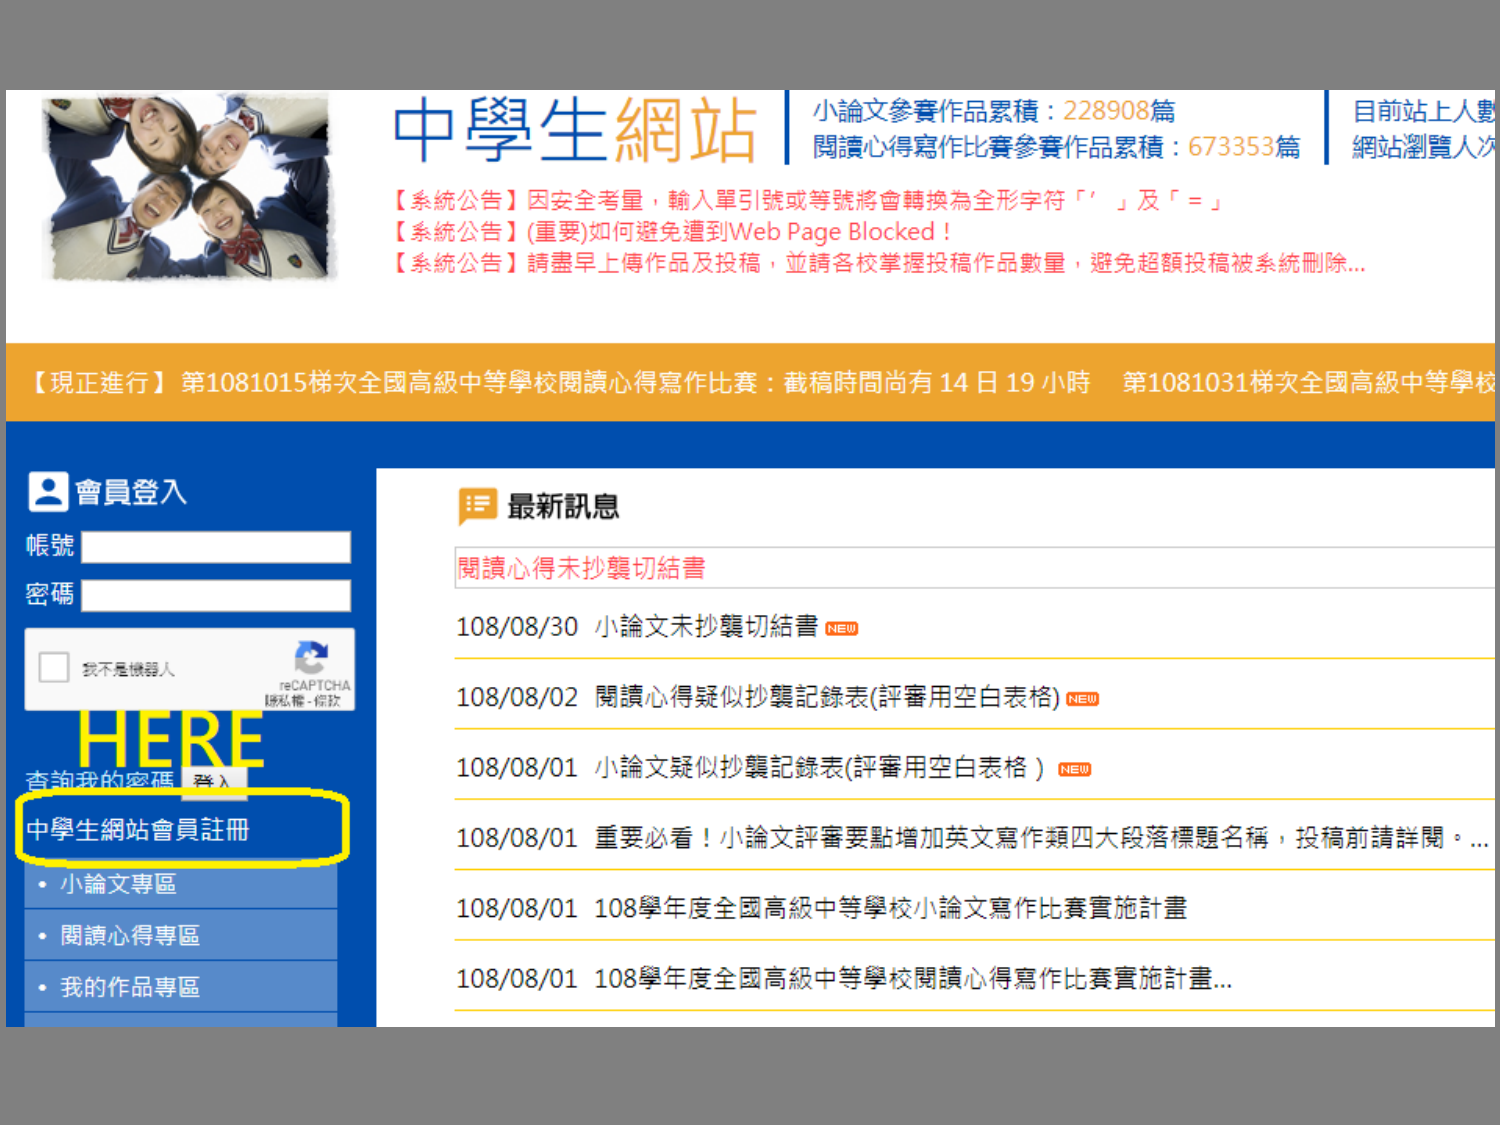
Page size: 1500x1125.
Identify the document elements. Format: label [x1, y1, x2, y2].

picture [6, 90, 1495, 1027]
